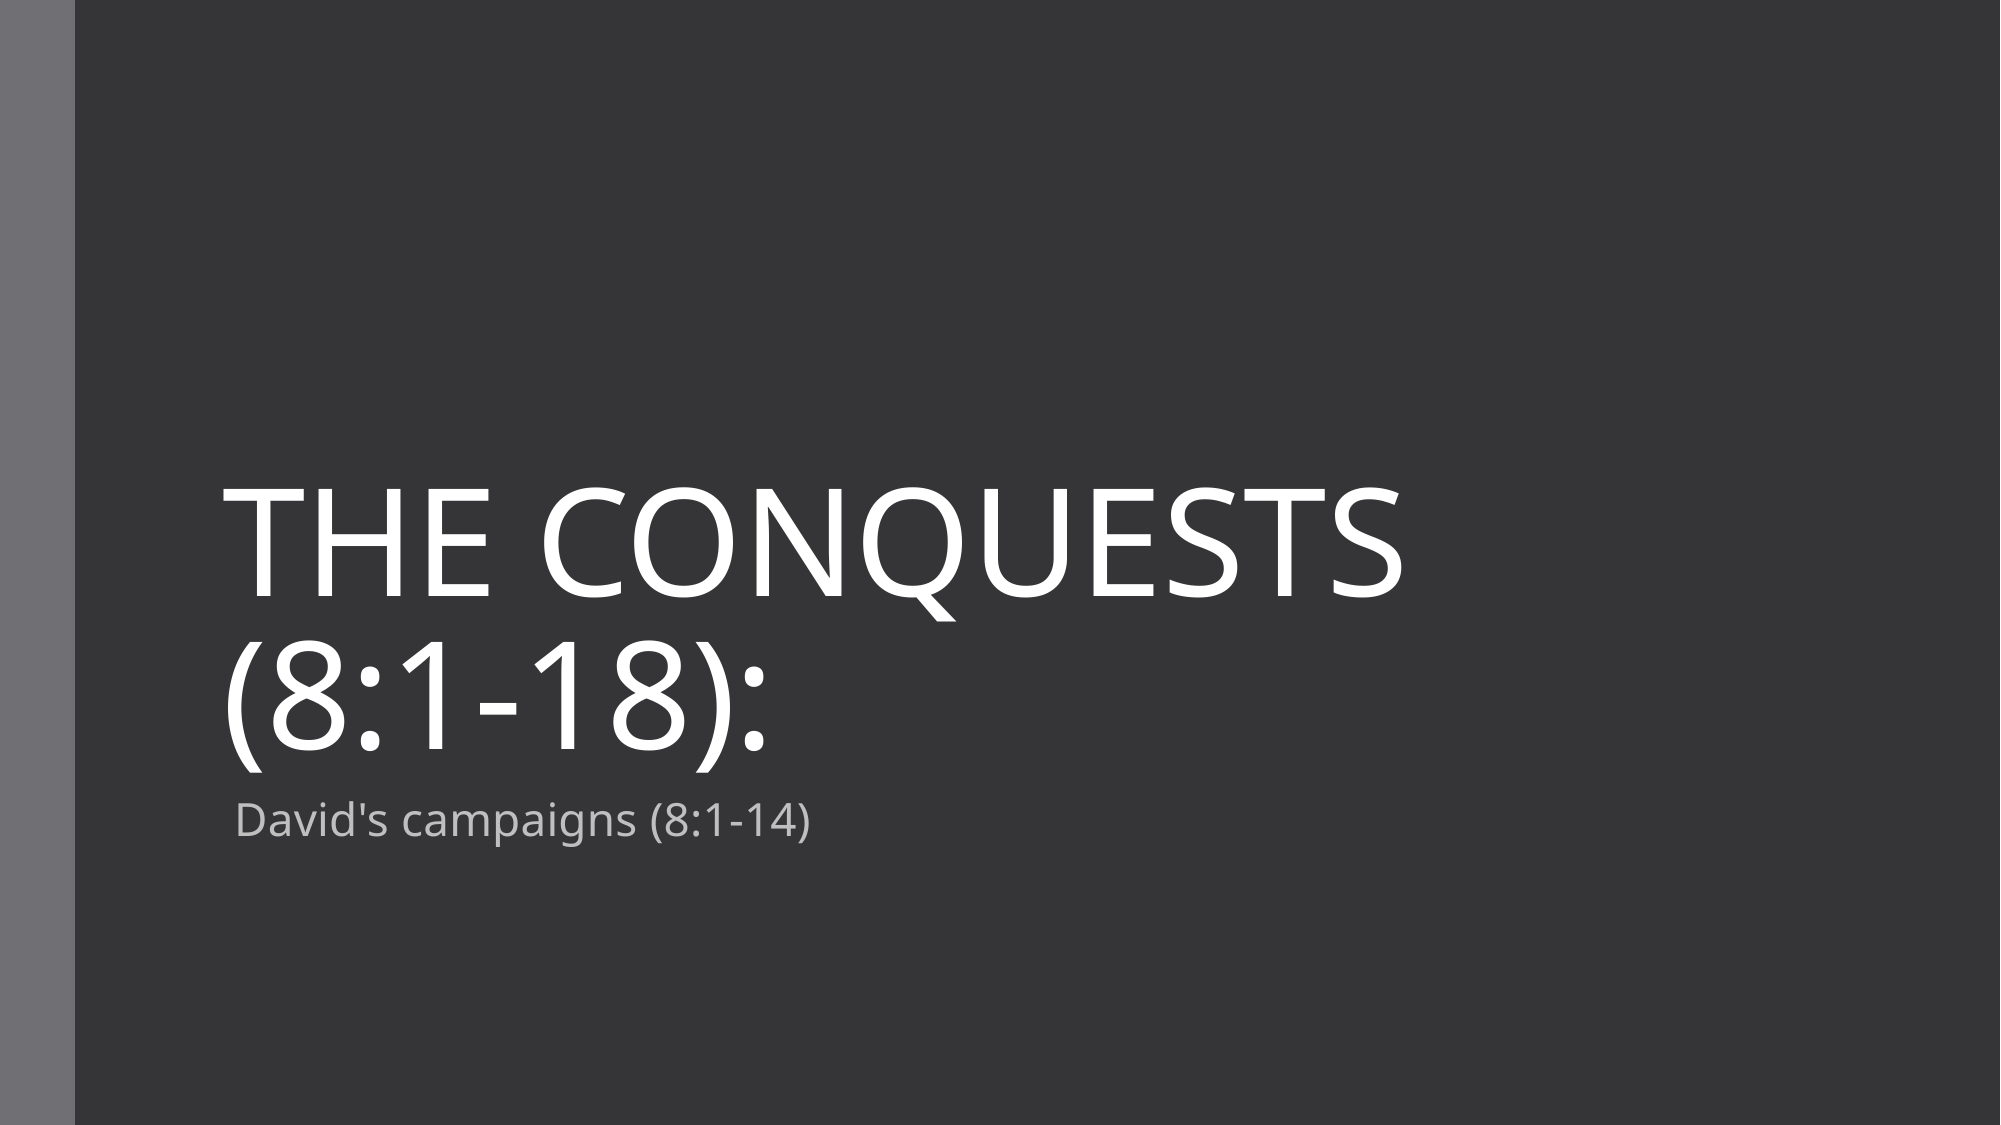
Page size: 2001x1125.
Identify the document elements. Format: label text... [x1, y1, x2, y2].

subtitle David's campaigns (8:1-14) [206, 787, 1752, 1066]
title THE CONQUESTS (8:1-18): [206, 124, 1752, 787]
